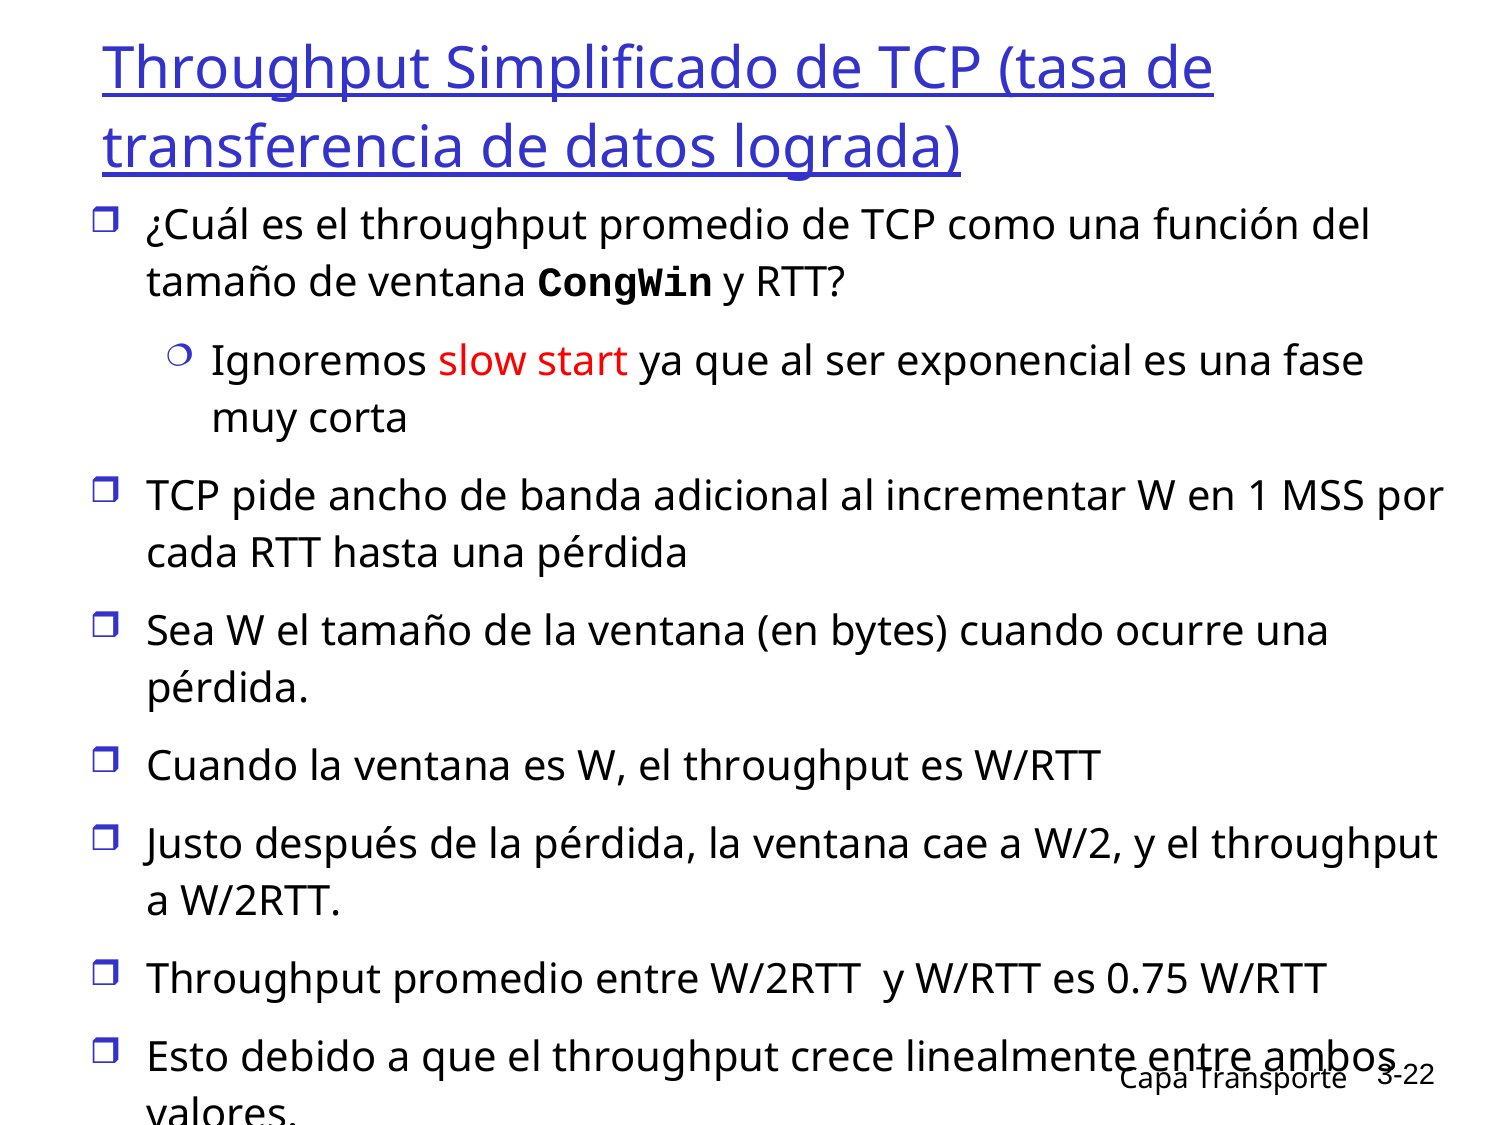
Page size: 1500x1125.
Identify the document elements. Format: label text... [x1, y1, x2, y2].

list ¿Cuál es el throughput promedio de TCP como una función del tamaño de ventana CongWin y RTT? Ignoremos slow start ya que al ser exponencial es una fase muy corta TCP pide ancho de banda adicional al incrementar W en 1 MSS por cada RTT hasta una pérdida Sea W el tamaño de la ventana (en bytes) cuando ocurre una pérdida. Cuando la ventana es W, el throughput es W/RTT Justo después de la pérdida, la ventana cae a W/2, y el throughput a W/2RTT. Throughput promedio entre W/2RTT y W/RTT es 0.75 W/RTT Esto debido a que el throughput crece linealmente entre ambos valores. [75, 187, 1463, 1032]
title Throughput Simplificado de TCP (tasa de transferencia de datos lograda) [87, 15, 1463, 187]
